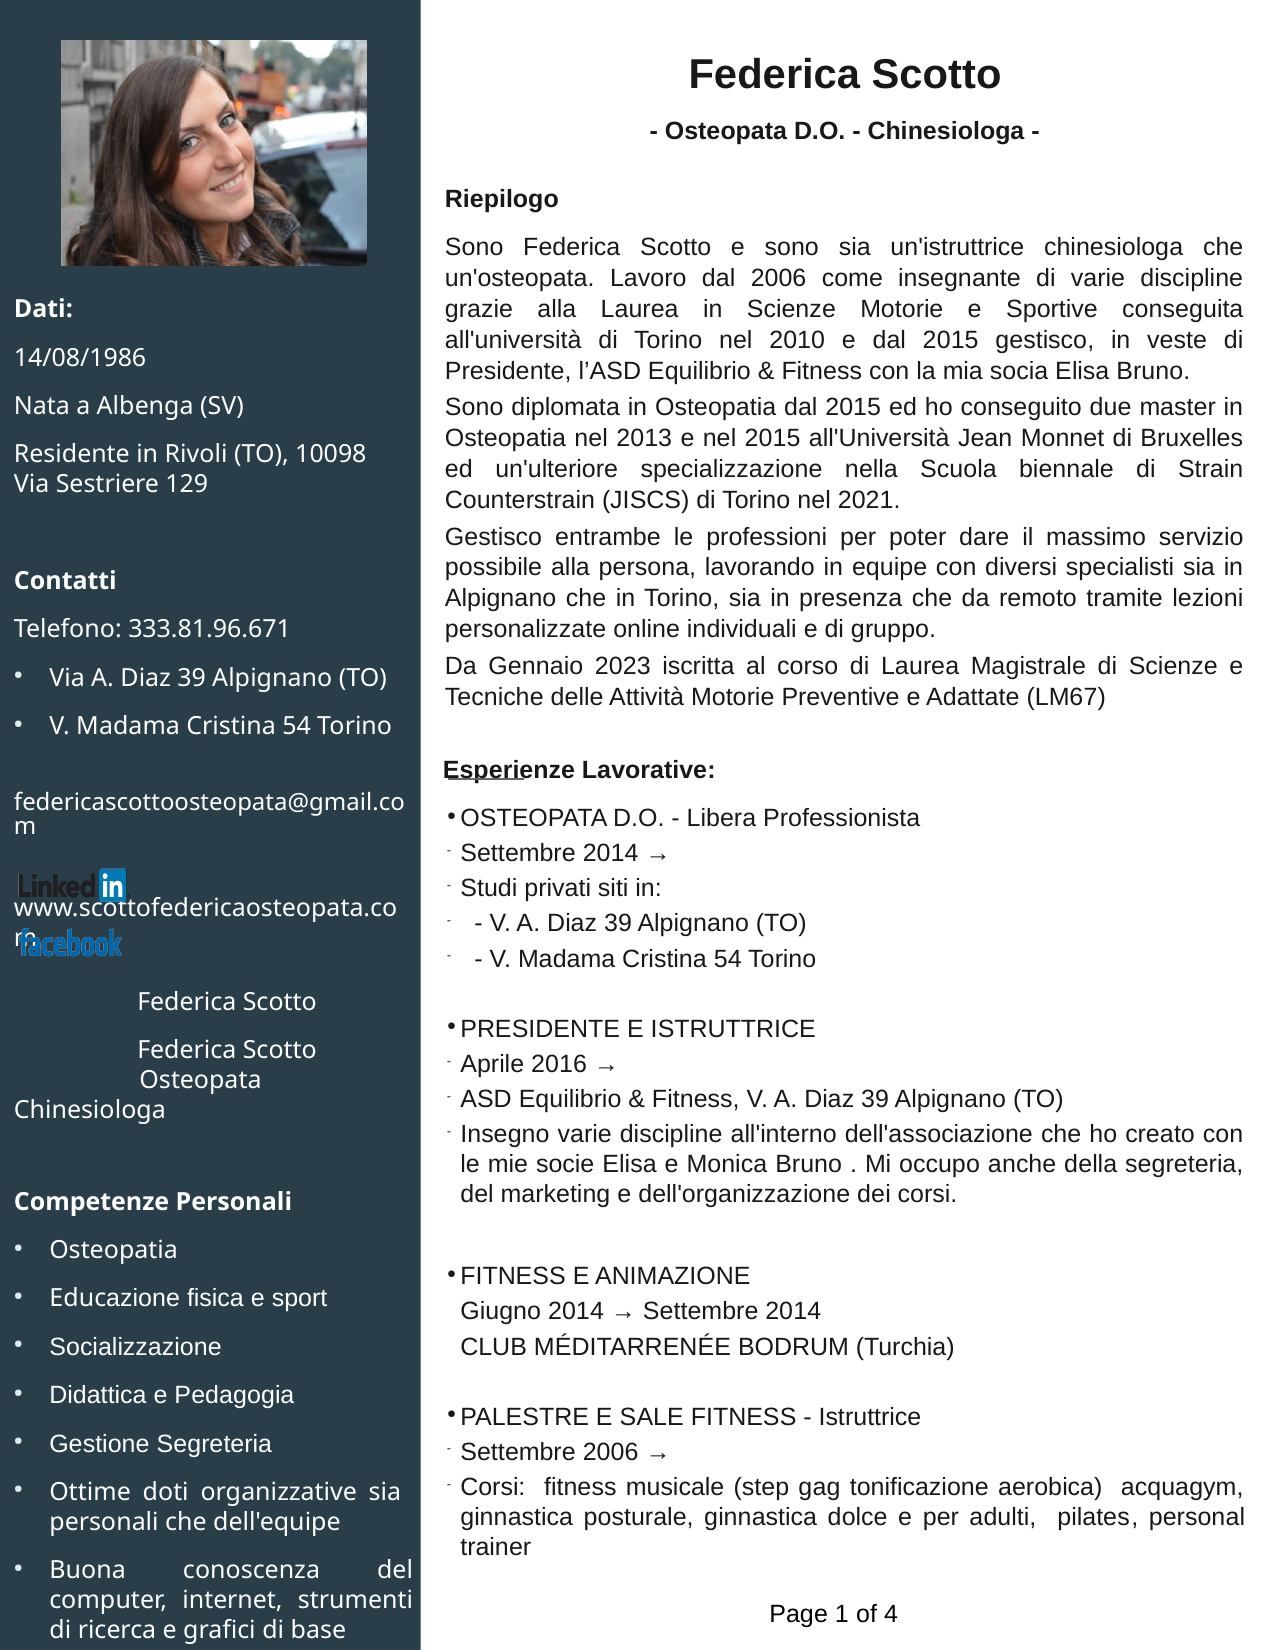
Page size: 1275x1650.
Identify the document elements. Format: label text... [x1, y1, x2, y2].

slide_number Page <numero> of 4 [755, 1594, 910, 1650]
picture [5, 862, 136, 975]
text_box Dati: 14/08/1986 Nata a Albenga (SV) Residente in Rivoli (TO), 10098 Via Sestriere 129 Contatti Telefono: 333.81.96.671 Via A. Diaz 39 Alpignano (TO) V. Madama Cristina 54 Torino federicascottoosteopata@gmail.com www.scottofedericaosteopata.com Federica Scotto Federica Scotto Osteopata Chinesiologa Competenze Personali Osteopatia Educazione fisica e sport Socializzazione Didattica e Pedagogia Gestione Segreteria Ottime doti organizzative sia personali che dell'equipe Buona conoscenza del computer, internet, strumenti di ricerca e grafici di base Ottima creatività con qualsiasi oggetto e con diversi materiali [11, 274, 414, 1650]
picture [61, 40, 367, 266]
text_box Federica Scotto - Osteopata D.O. - Chinesiologa - Riepilogo Sono Federica Scotto e sono sia un'istruttrice chinesiologa che un'osteopata. Lavoro dal 2006 come insegnante di varie discipline grazie alla Laurea in Scienze Motorie e Sportive conseguita all'università di Torino nel 2010 e dal 2015 gestisco, in veste di Presidente, l’ASD Equilibrio & Fitness con la mia socia Elisa Bruno. Sono diplomata in Osteopatia dal 2015 ed ho conseguito due master in Osteopatia nel 2013 e nel 2015 all'Università Jean Monnet di Bruxelles ed un'ulteriore specializzazione nella Scuola biennale di Strain Counterstrain (JISCS) di Torino nel 2021. Gestisco entrambe le professioni per poter dare il massimo servizio possibile alla persona, lavorando in equipe con diversi specialisti sia in Alpignano che in Torino, sia in presenza che da remoto tramite lezioni personalizzate online individuali e di gruppo. Da Gennaio 2023 iscritta al corso di Laurea Magistrale di Scienze e Tecniche delle Attività Motorie Preventive e Adattate (LM67) Esperienze Lavorative: OSTEOPATA D.O. - Libera Professionista Settembre 2014 → Studi privati siti in: - V. A. Diaz 39 Alpignano (TO) - V. Madama Cristina 54 Torino PRESIDENTE E ISTRUTTRICE Aprile 2016 → ASD Equilibrio & Fitness, V. A. Diaz 39 Alpignano (TO) Insegno varie discipline all'interno dell'associazione che ho creato con le mie socie Elisa e Monica Bruno . Mi occupo anche della segreteria, del marketing e dell'organizzazione dei corsi. FITNESS E ANIMAZIONE Giugno 2014 → Settembre 2014 CLUB MÉDITARRENÉE BODRUM (Turchia) PALESTRE E SALE FITNESS - Istruttrice Settembre 2006 → Corsi: fitness musicale (step gag tonificazione aerobica) acquagym, ginnastica posturale, ginnastica dolce e per adulti, pilates, personal trainer [442, 23, 1247, 1647]
